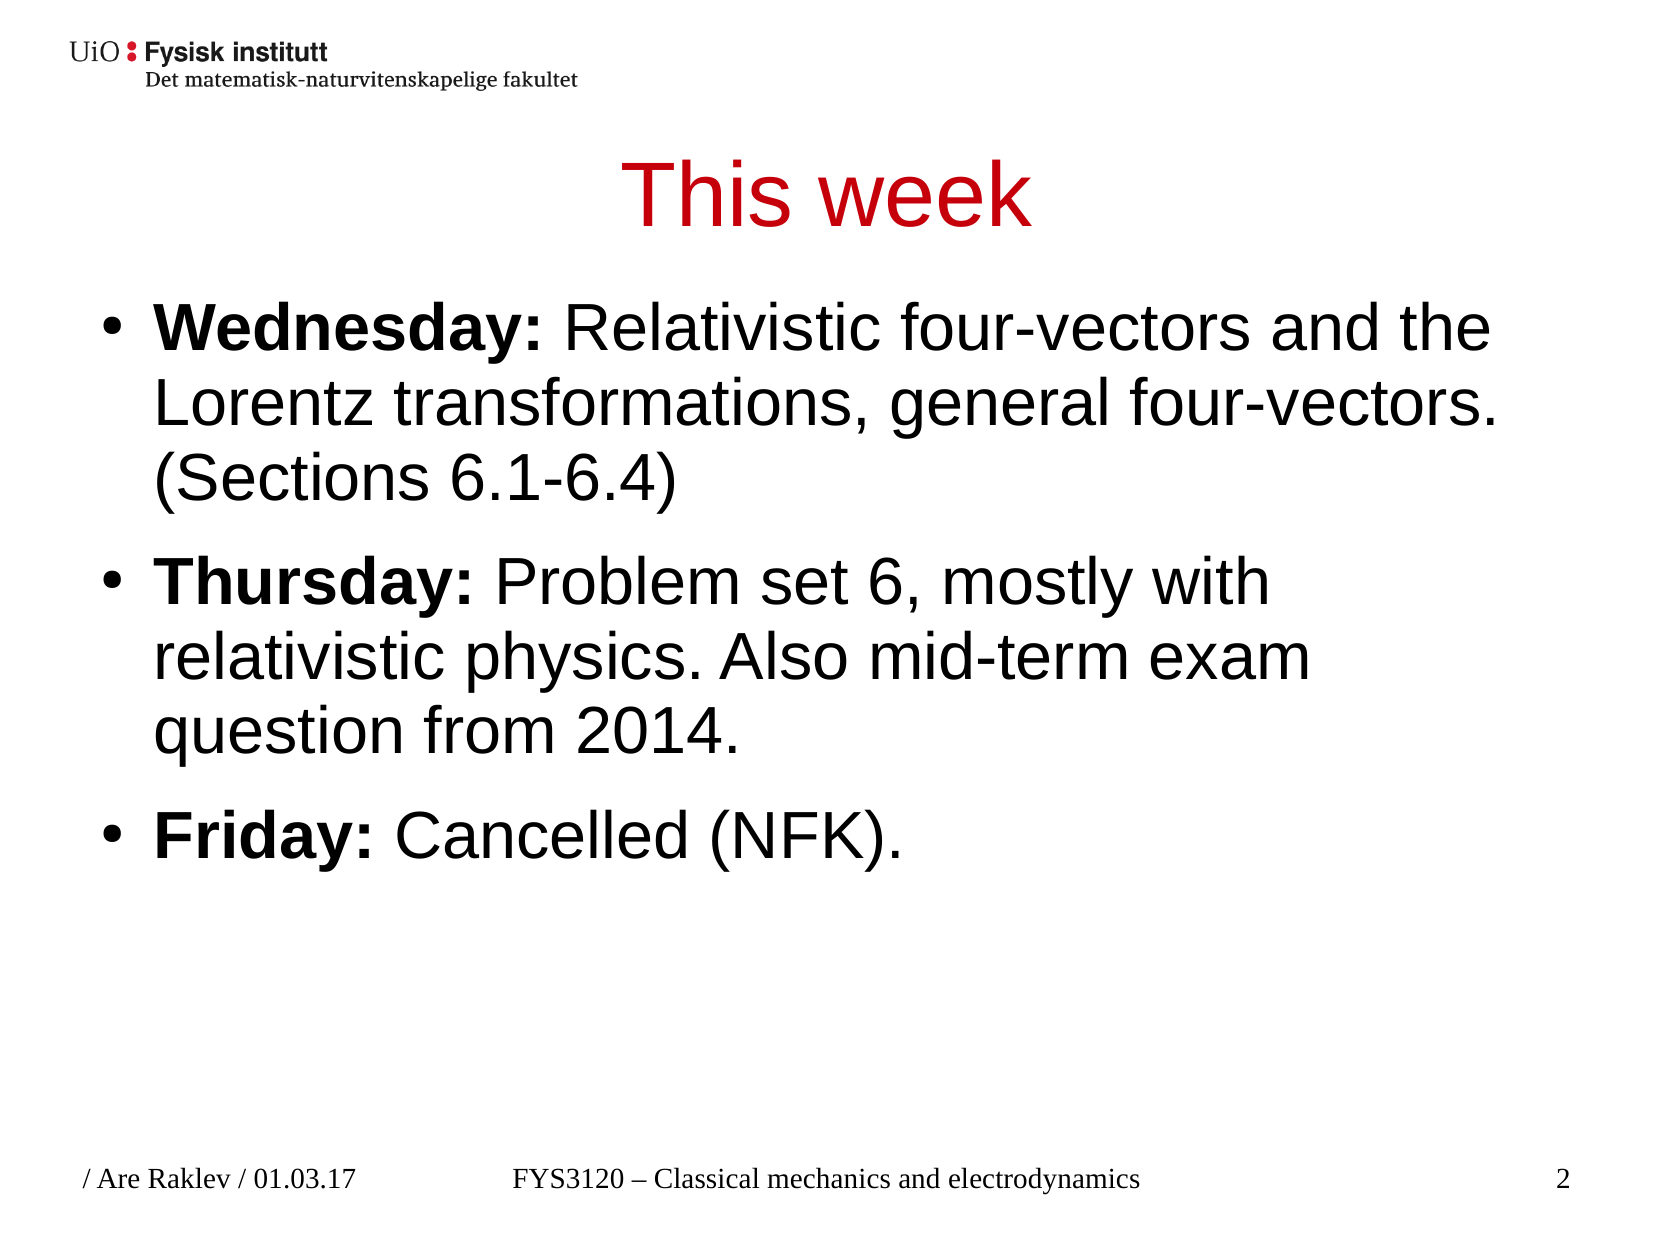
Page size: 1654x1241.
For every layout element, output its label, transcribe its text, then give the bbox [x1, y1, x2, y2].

title This week [82, 90, 1571, 290]
list Wednesday: Relativistic four-vectors and the Lorentz transformations, general four-vectors. (Sections 6.1-6.4) Thursday: Problem set 6, mostly with relativistic physics. Also mid-term exam question from 2014. Friday: Cancelled (NFK). [82, 290, 1576, 1193]
picture [68, 37, 581, 93]
